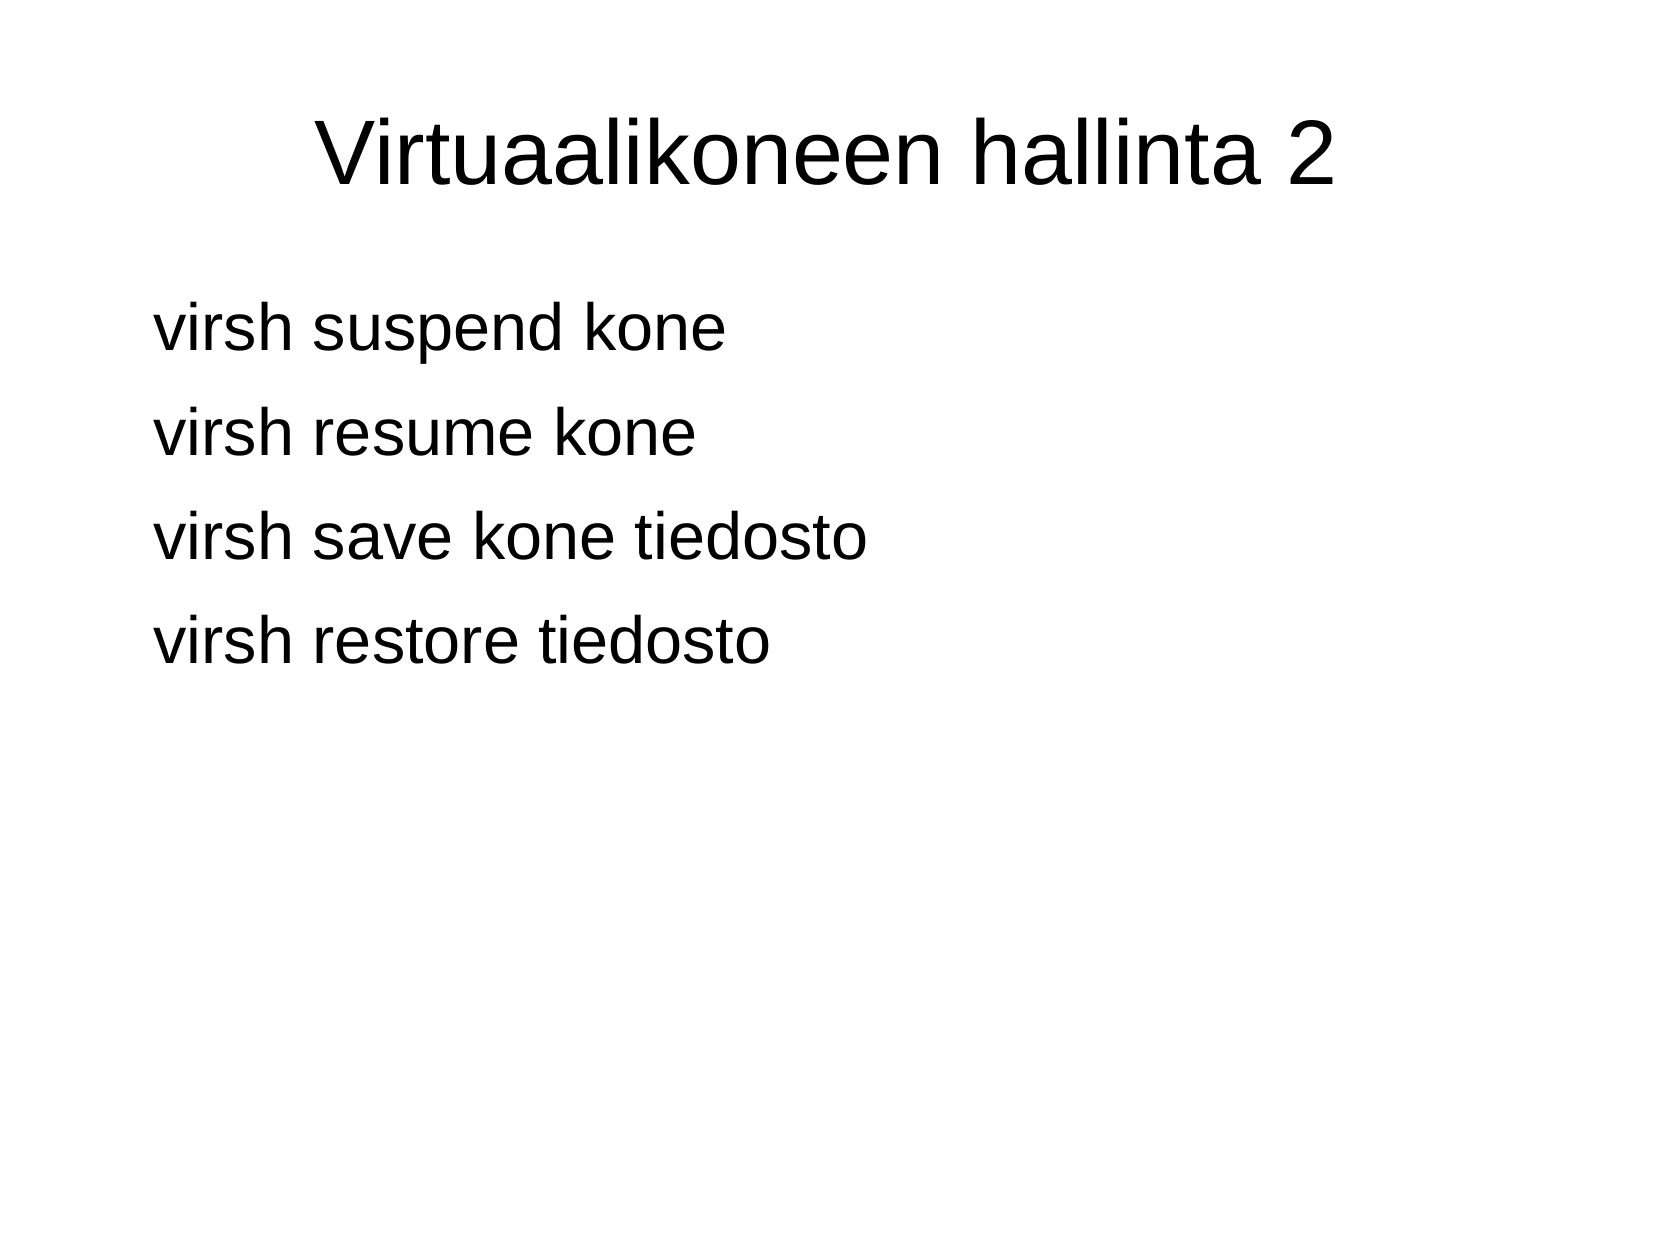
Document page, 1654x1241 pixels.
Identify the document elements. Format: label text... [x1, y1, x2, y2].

list virsh suspend kone virsh resume kone virsh save kone tiedosto virsh restore tiedosto [82, 290, 1571, 1010]
title Virtuaalikoneen hallinta 2 [82, 49, 1571, 257]
